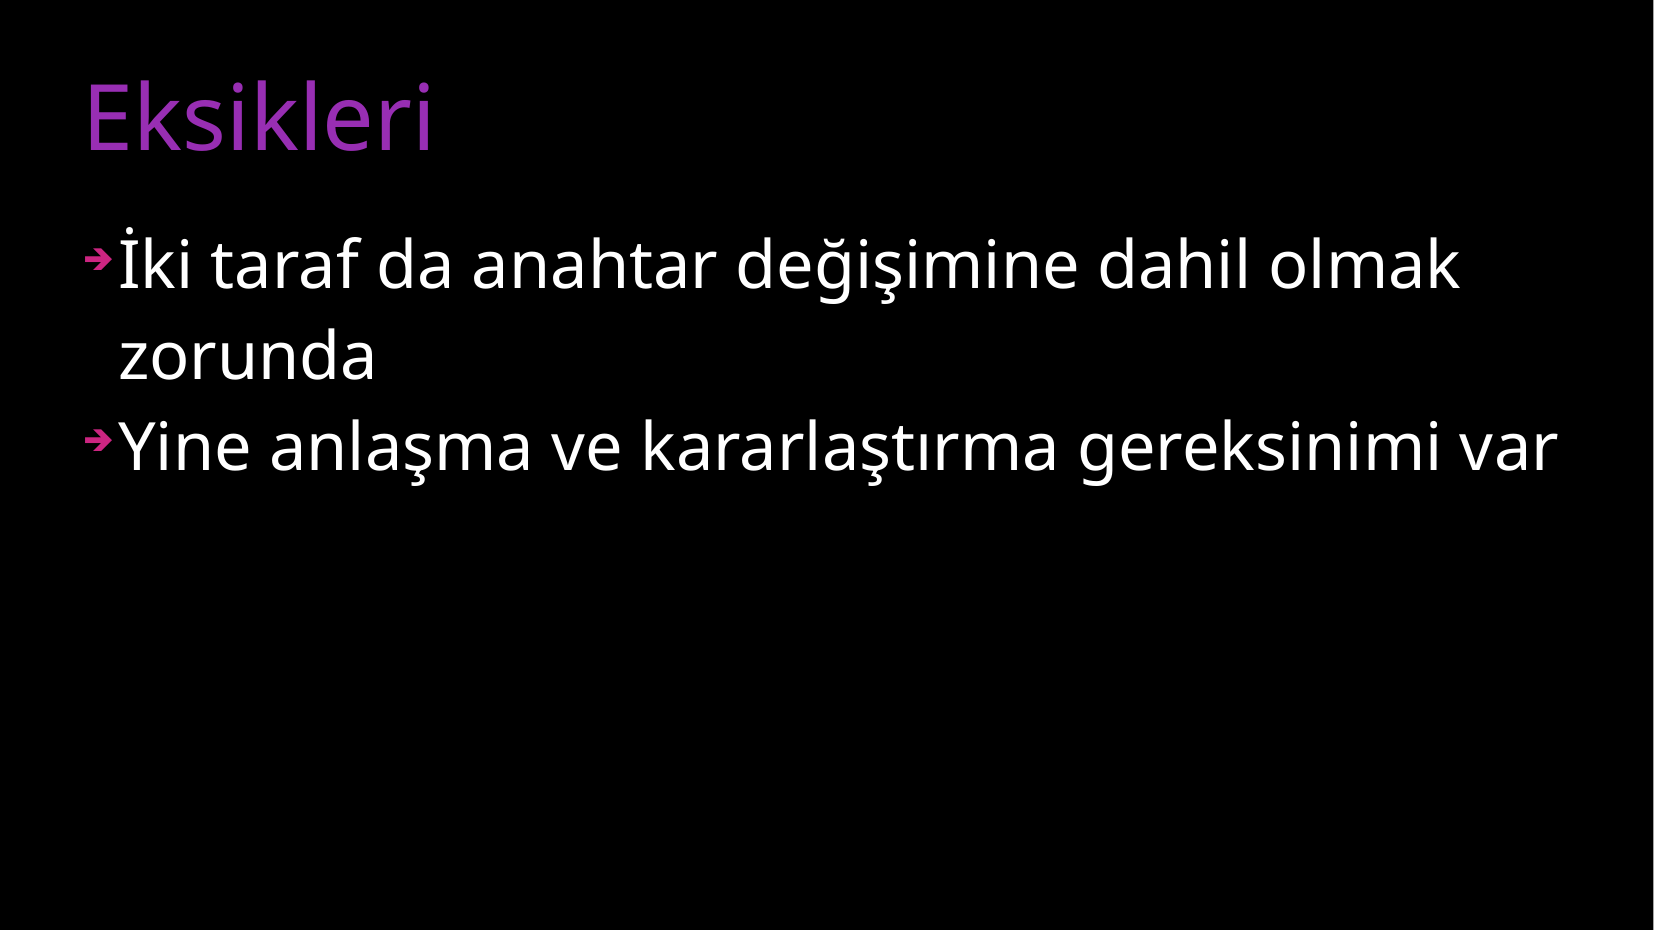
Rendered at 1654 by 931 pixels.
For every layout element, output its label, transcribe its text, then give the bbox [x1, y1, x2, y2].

title Eksikleri [82, 37, 1571, 193]
subtitle İki taraf da anahtar değişimine dahil olmak zorunda Yine anlaşma ve kararlaştırma gereksinimi var [82, 217, 1571, 758]
